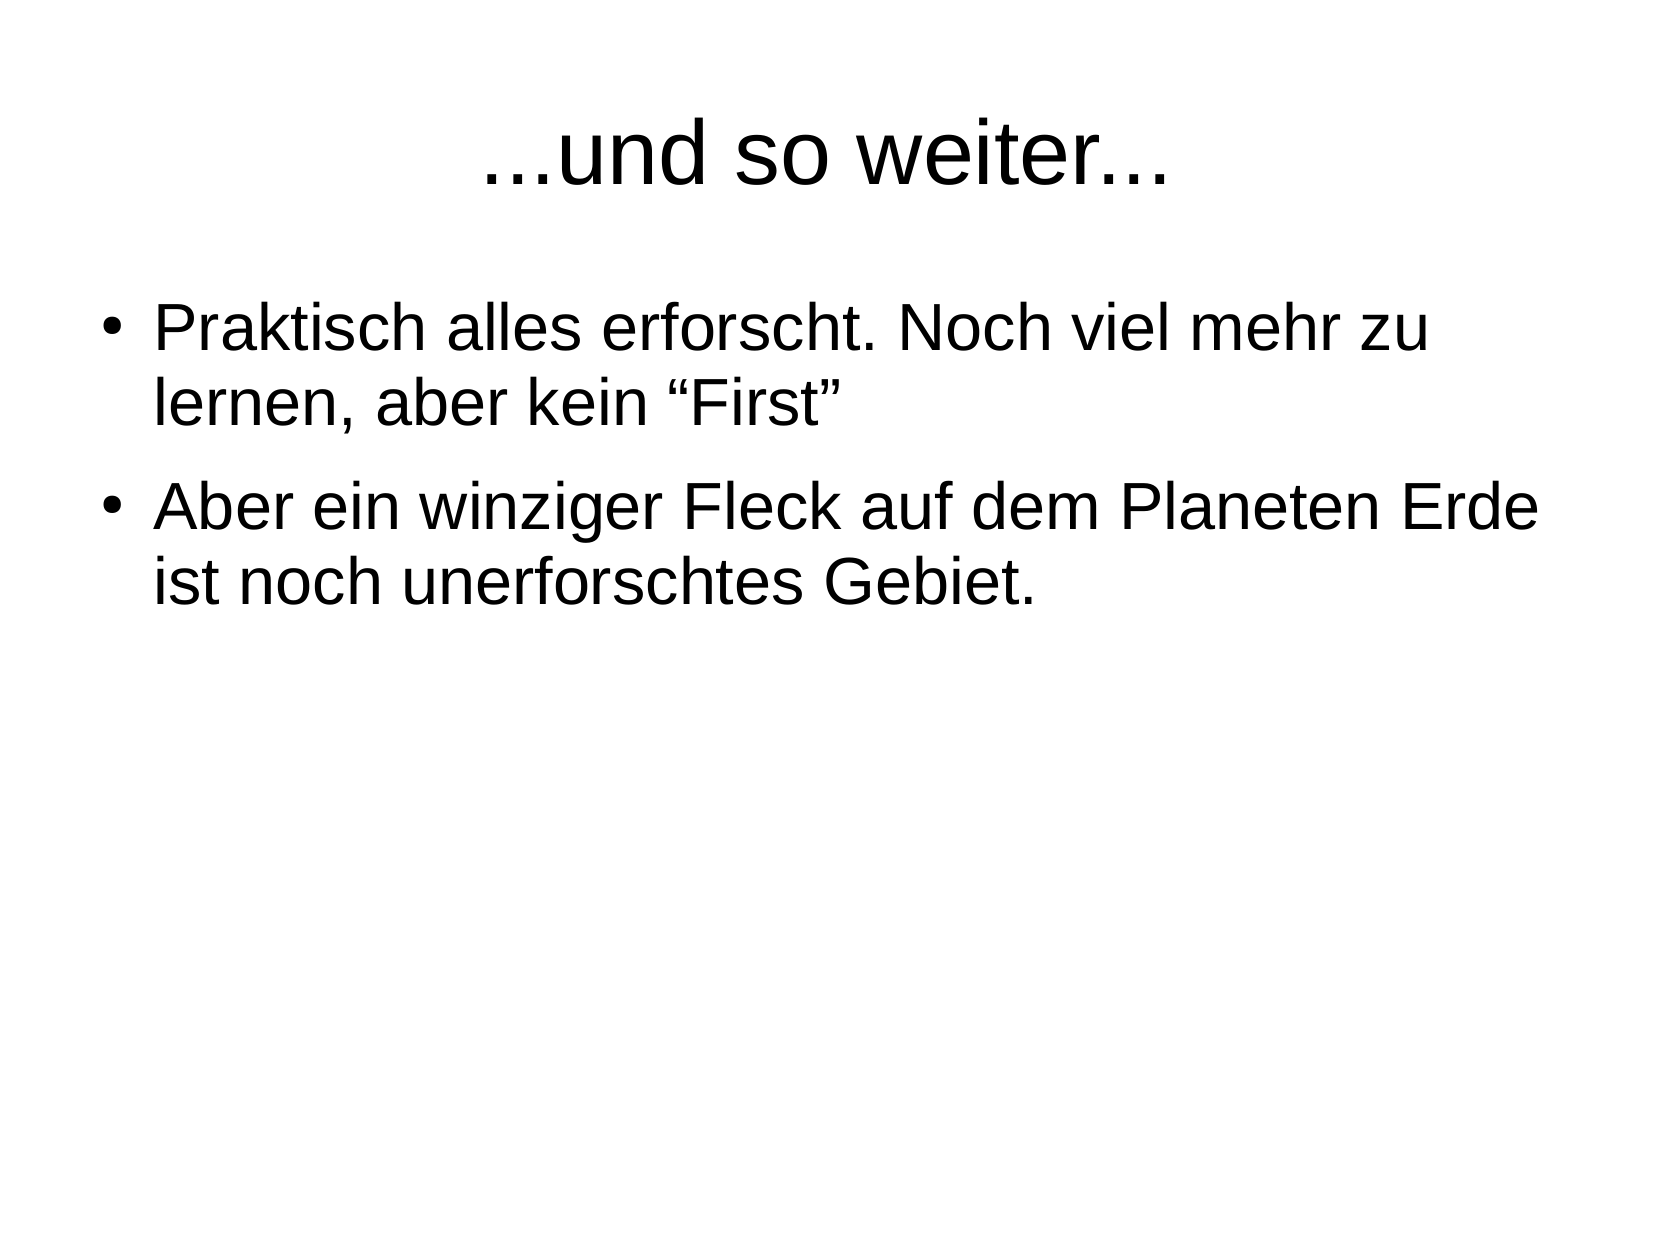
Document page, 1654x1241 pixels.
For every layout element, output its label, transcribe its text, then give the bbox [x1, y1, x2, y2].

title ...und so weiter... [82, 49, 1571, 257]
list Praktisch alles erforscht. Noch viel mehr zu lernen, aber kein “First” Aber ein winziger Fleck auf dem Planeten Erde ist noch unerforschtes Gebiet. [82, 290, 1571, 1010]
